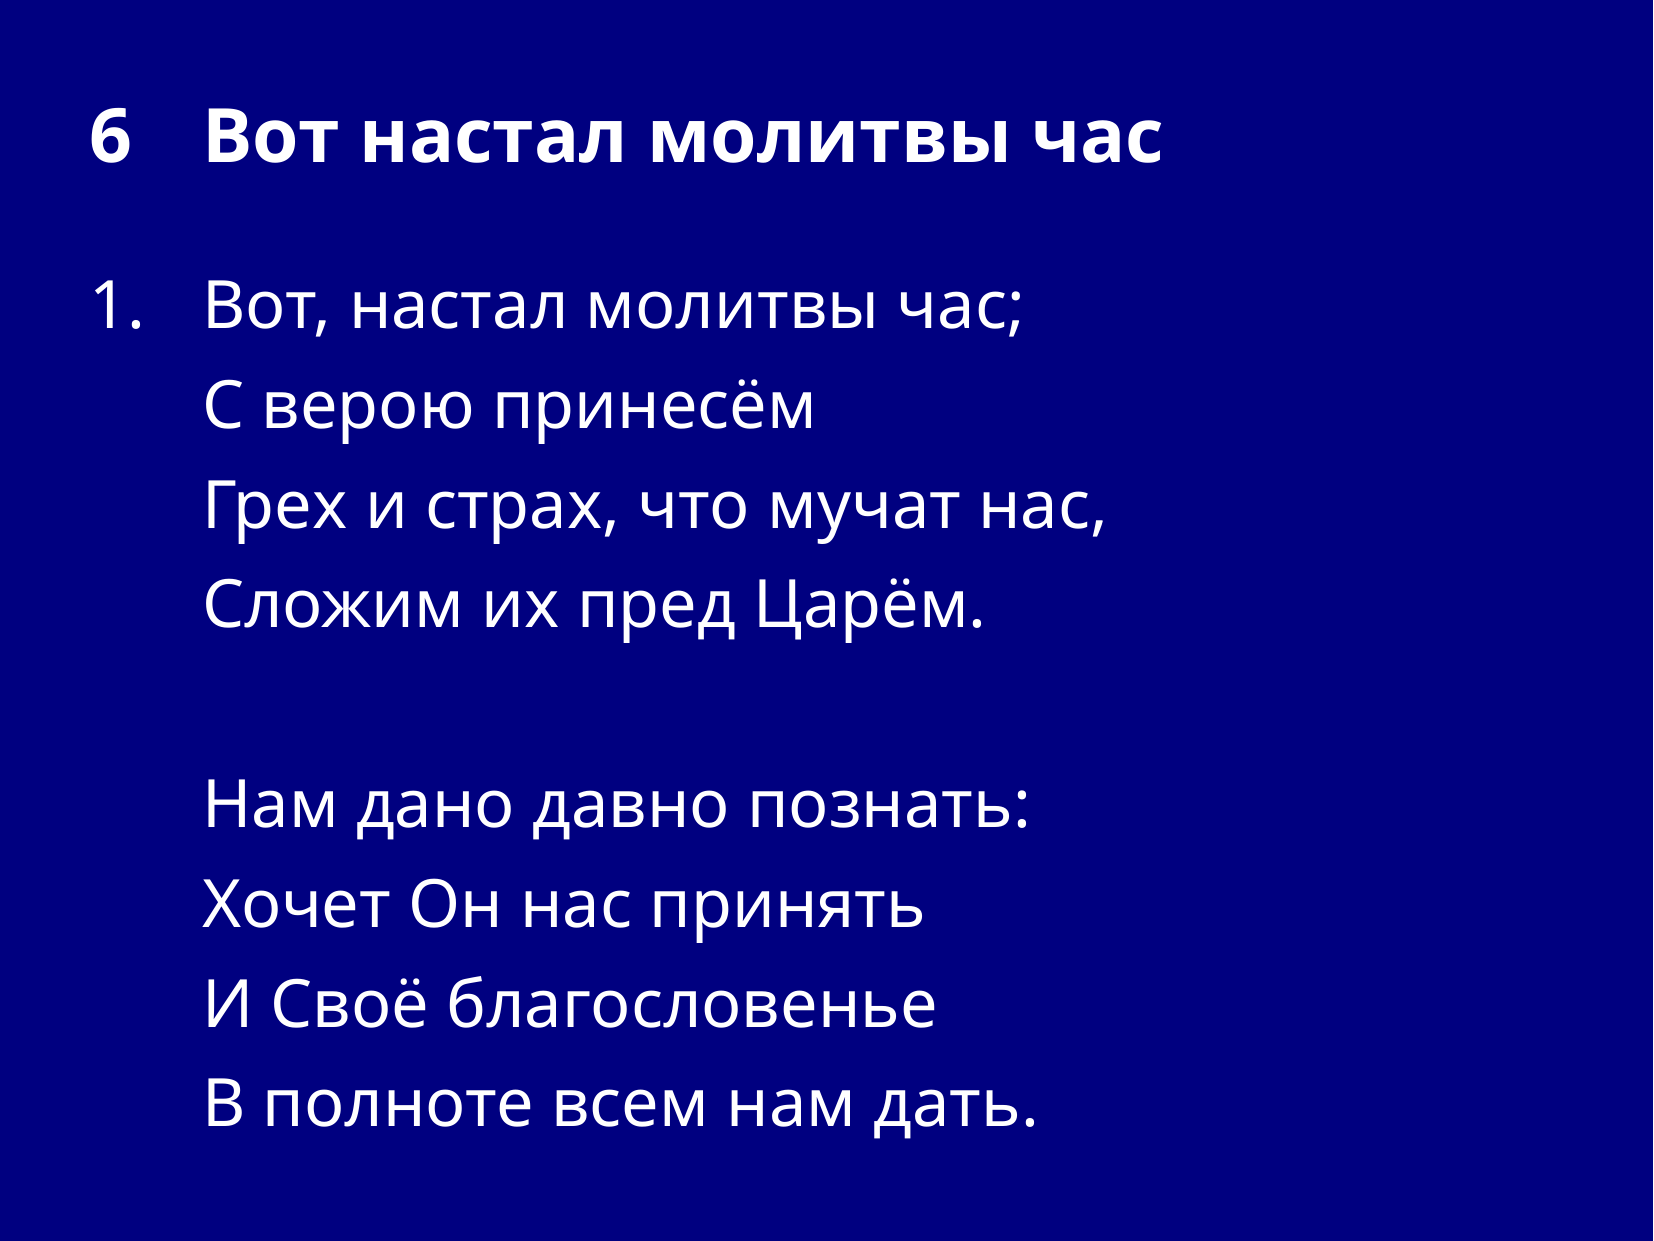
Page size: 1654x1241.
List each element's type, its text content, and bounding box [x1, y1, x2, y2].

text_box 6 Вот настал молитвы час [75, 75, 1576, 188]
text_box 1. Вот, настал молитвы час; С верою принесём Грех и страх, что мучат нас, Сложим их пред Царём. Нам дано давно познать: Хочет Он нас принять И Своё благословенье В полноте всем нам дать. [75, 188, 1576, 1163]
